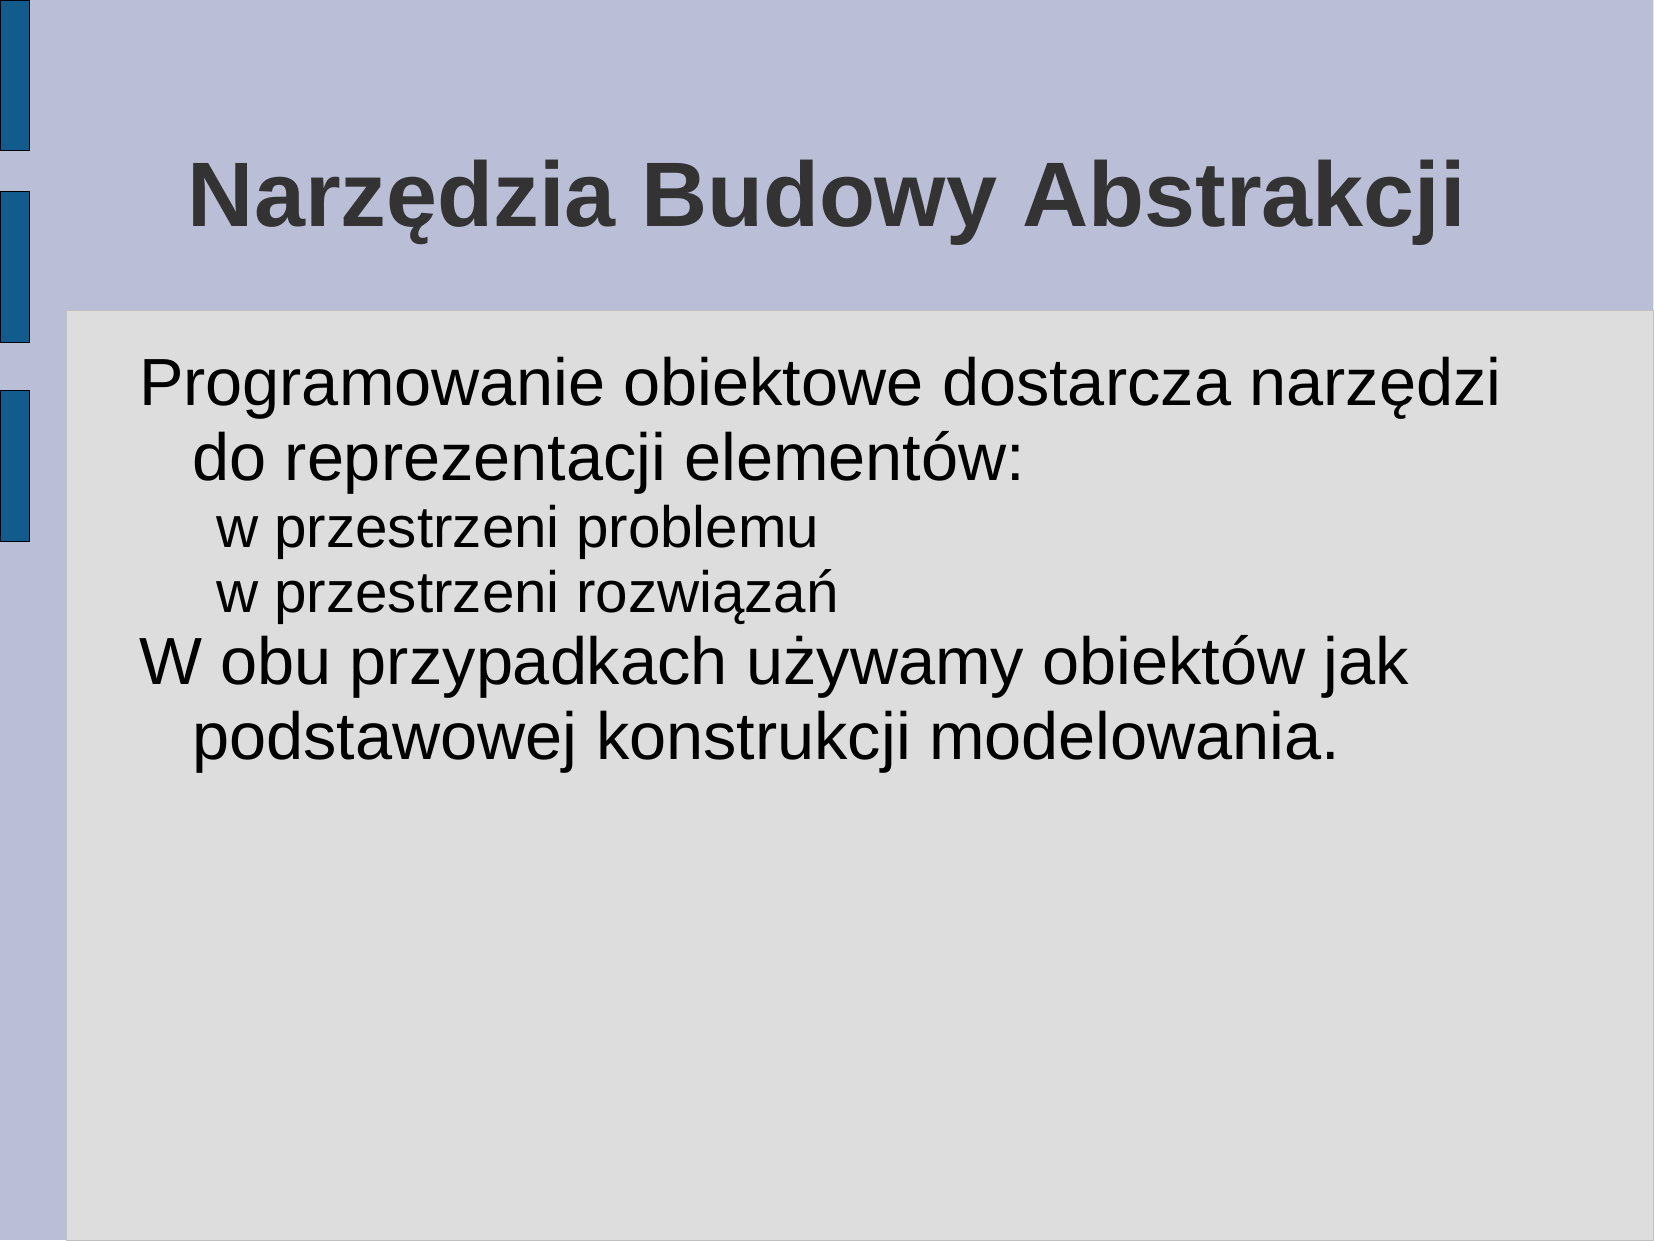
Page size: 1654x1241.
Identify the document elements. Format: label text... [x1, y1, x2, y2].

list Programowanie obiektowe dostarcza narzędzi do reprezentacji elementów: w przestrzeni problemu w przestrzeni rozwiązań W obu przypadkach używamy obiektów jak podstawowej konstrukcji modelowania. [121, 344, 1534, 1112]
title Narzędzia Budowy Abstrakcji [121, 98, 1534, 291]
